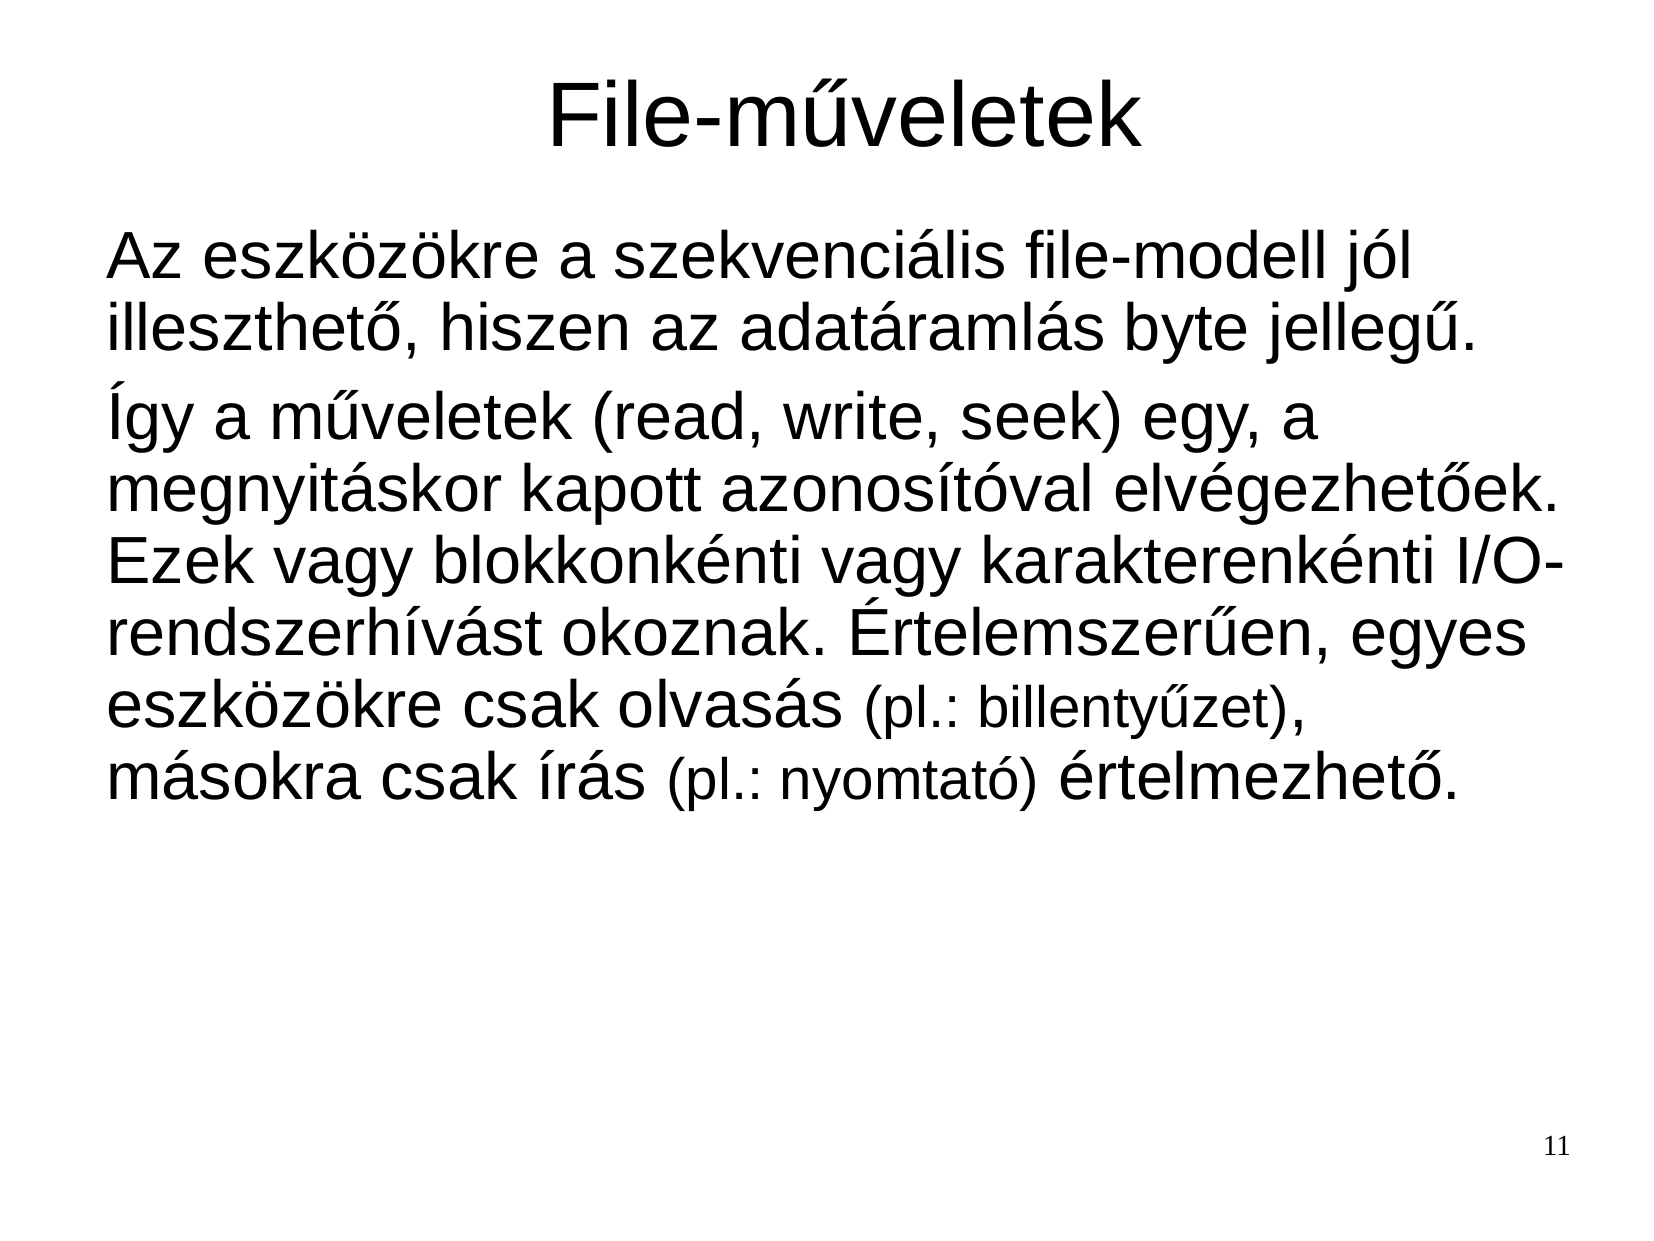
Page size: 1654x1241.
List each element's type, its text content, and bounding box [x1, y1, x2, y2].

list Az eszközökre a szekvenciális file-modell jól illeszthető, hiszen az adatáramlás byte jellegű. Így a műveletek (read, write, seek) egy, a megnyitáskor kapott azonosítóval elvégezhetőek. Ezek vagy blokkonkénti vagy karakterenkénti I/O-rendszerhívást okoznak. Értelemszerűen, egyes eszközökre csak olvasás (pl.: billentyűzet), másokra csak írás (pl.: nyomtató) értelmezhető. [35, 213, 1586, 1206]
title File-műveletek [124, 6, 1530, 213]
